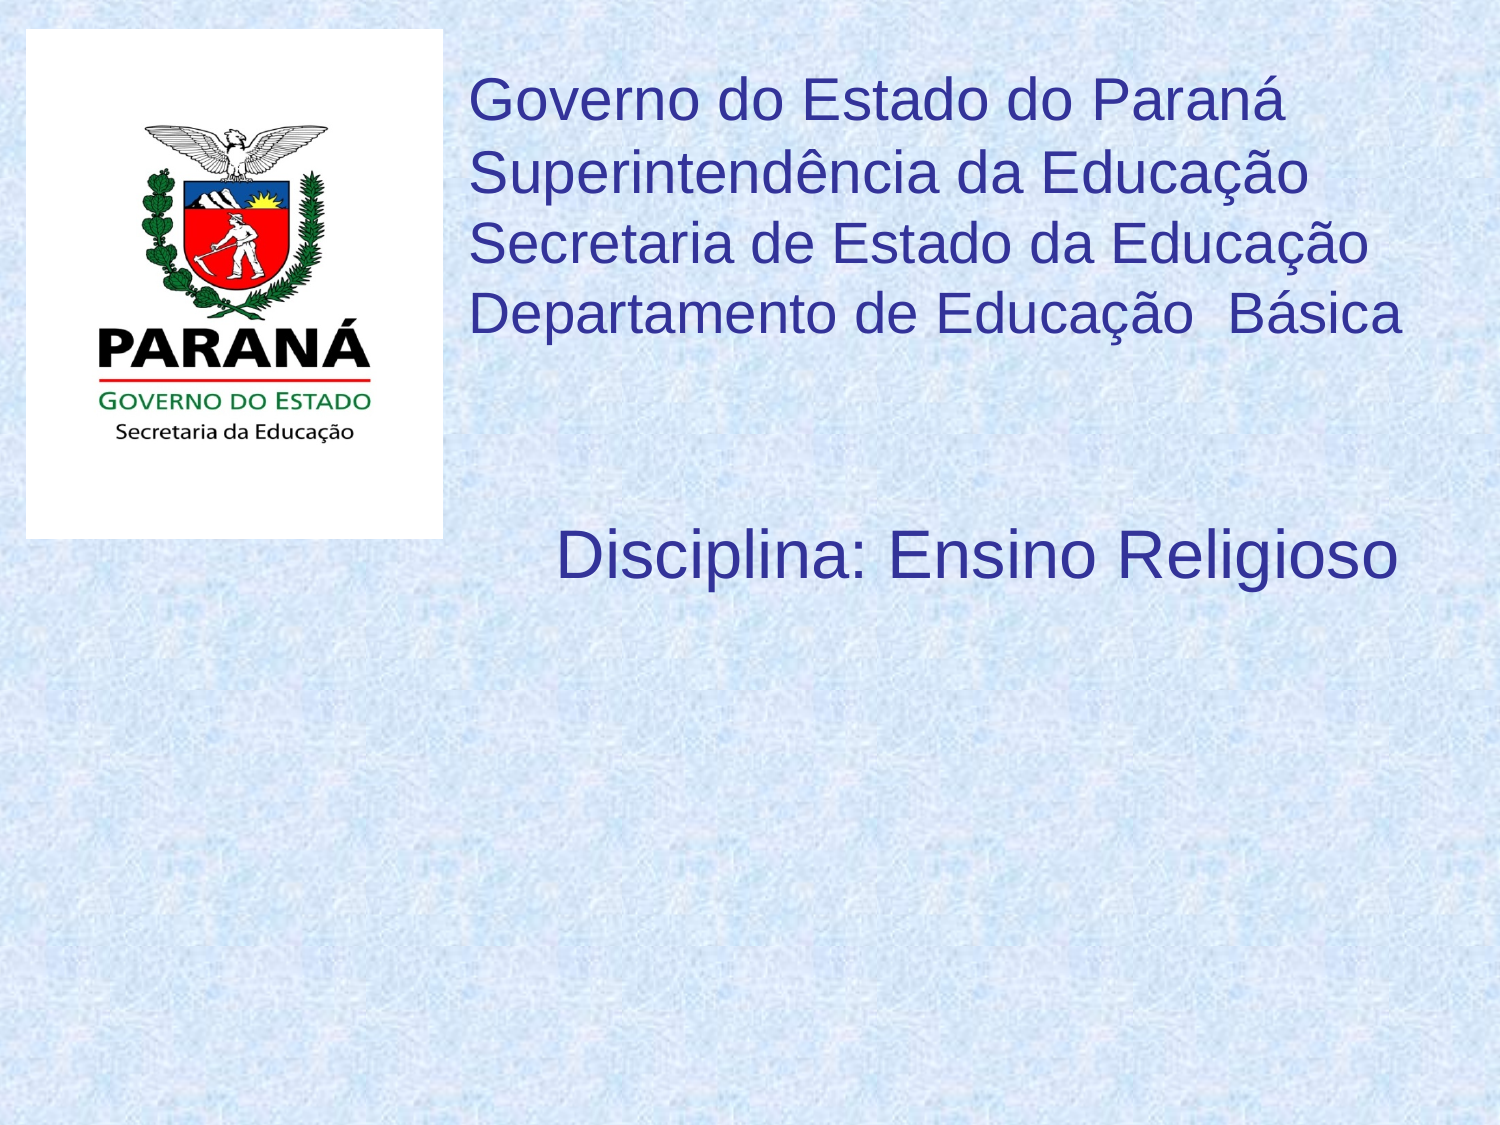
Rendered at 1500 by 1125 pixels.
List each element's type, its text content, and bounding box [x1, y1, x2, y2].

picture [0, 0, 1500, 1125]
text_box Governo do Estado do Paraná Superintendência da Educação Secretaria de Estado da Educação Departamento de Educação Básica Disciplina: Ensino Religioso [455, 53, 1500, 920]
